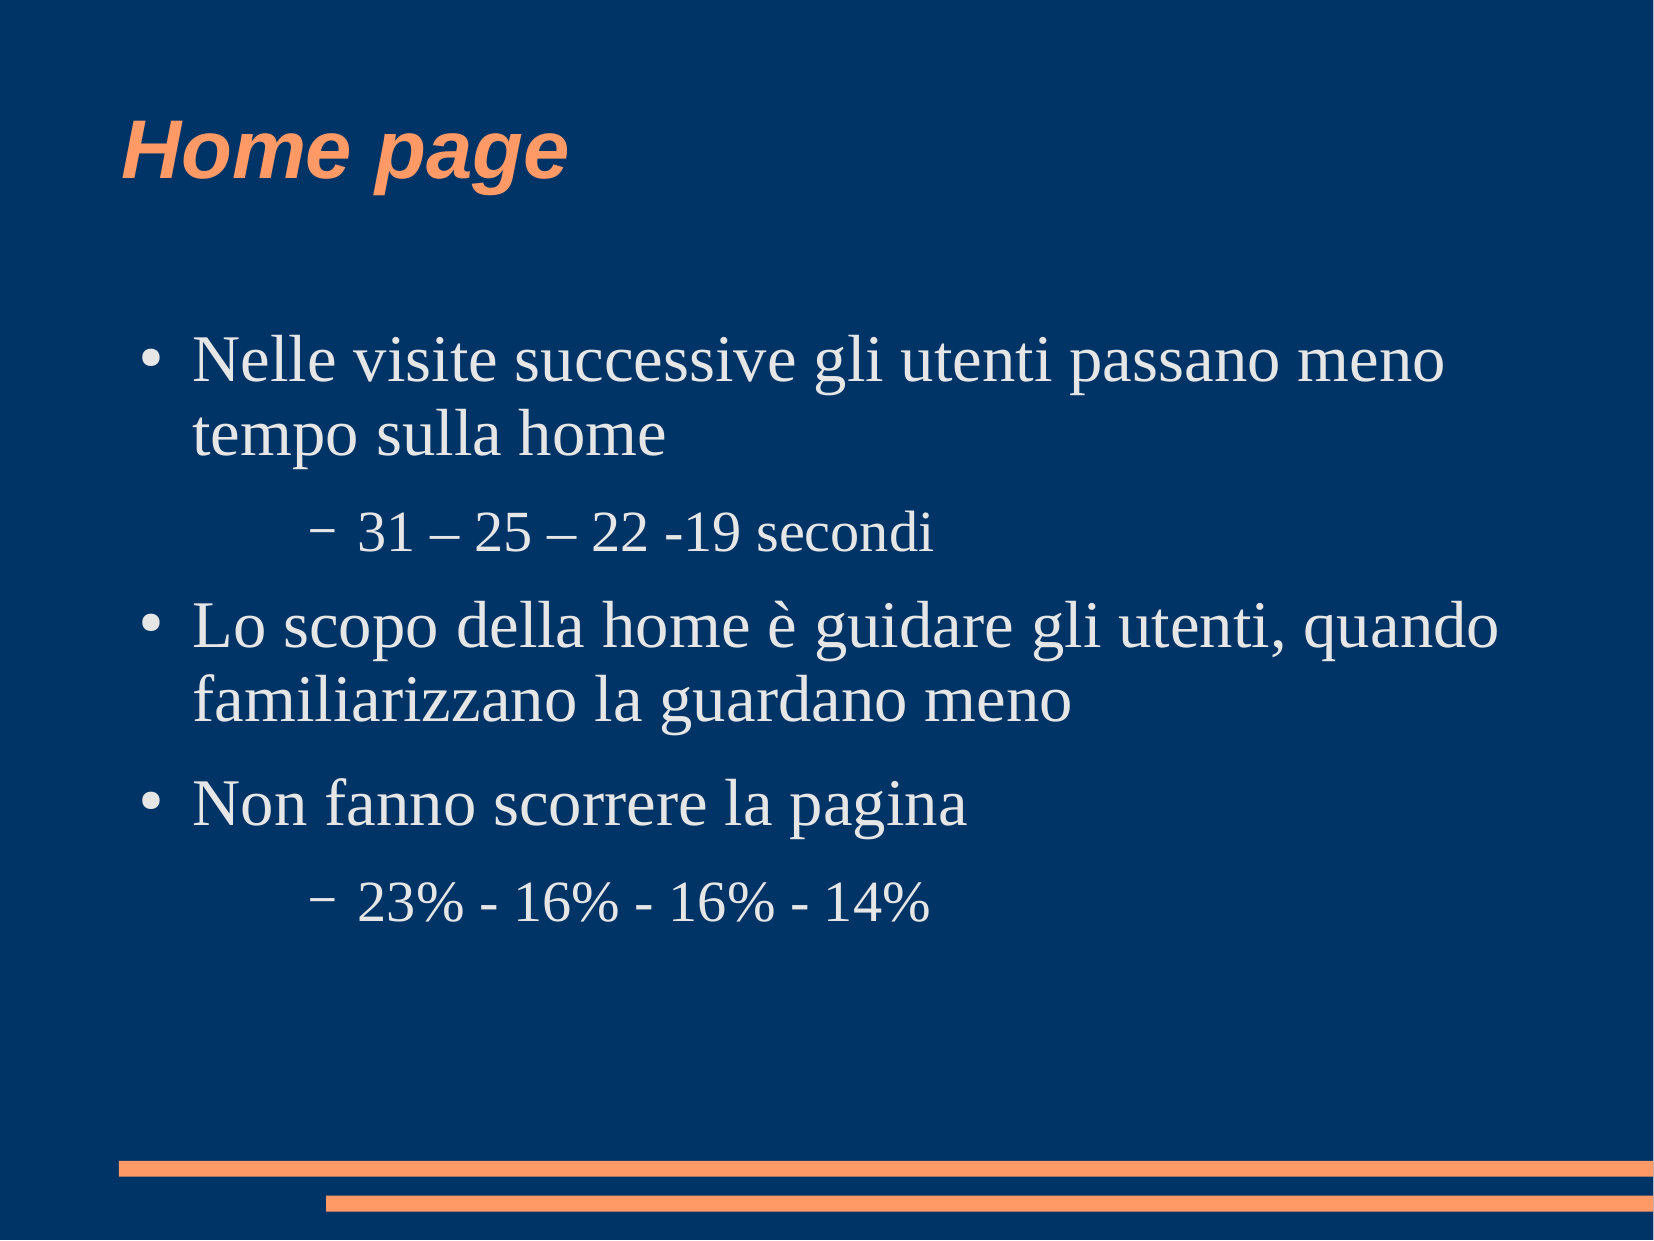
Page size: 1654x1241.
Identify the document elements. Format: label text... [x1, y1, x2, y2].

list Nelle visite successive gli utenti passano meno tempo sulla home 31 – 25 – 22 -19 secondi Lo scopo della home è guidare gli utenti, quando familiarizzano la guardano meno Non fanno scorrere la pagina 23% - 16% - 16% - 14% [121, 322, 1561, 1118]
title Home page [121, 53, 1534, 246]
